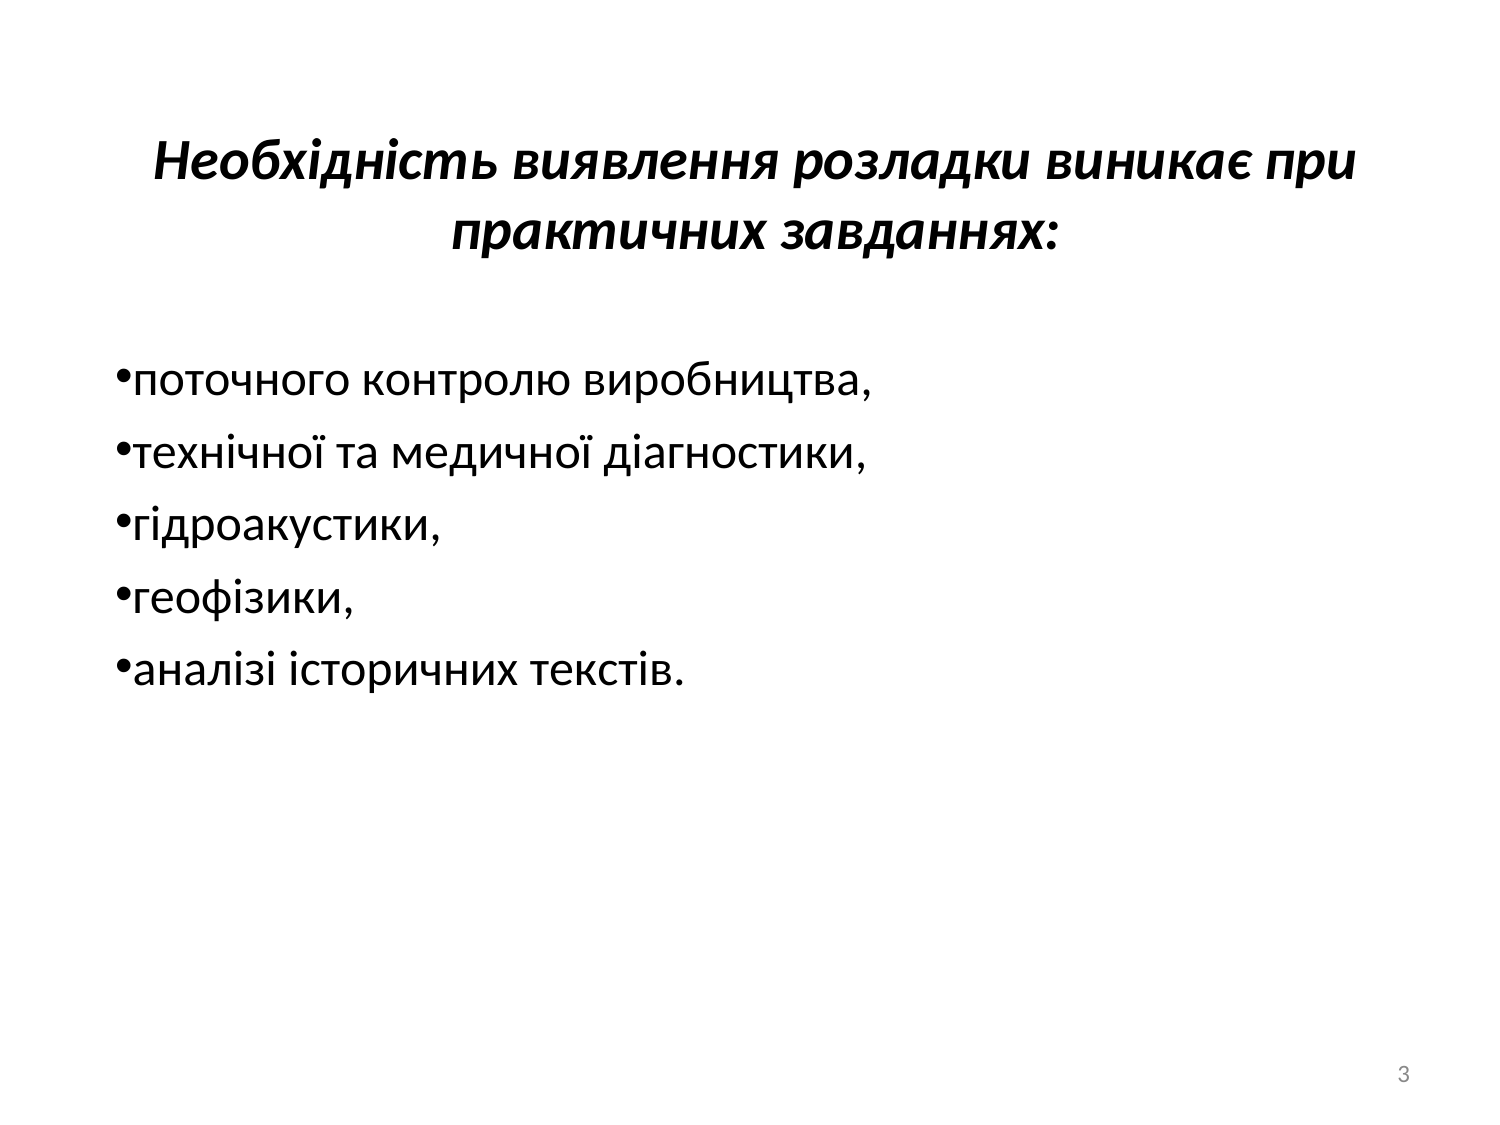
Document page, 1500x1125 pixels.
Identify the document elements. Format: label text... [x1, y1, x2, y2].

list Необхідність виявлення розладки виникає при практичних завданнях: поточного контролю виробництва, технічної та медичної діагностики, гідроакустики, геофізики, аналізі історичних текстів. [100, 113, 1412, 929]
text_box <номер> [1074, 1042, 1426, 1103]
